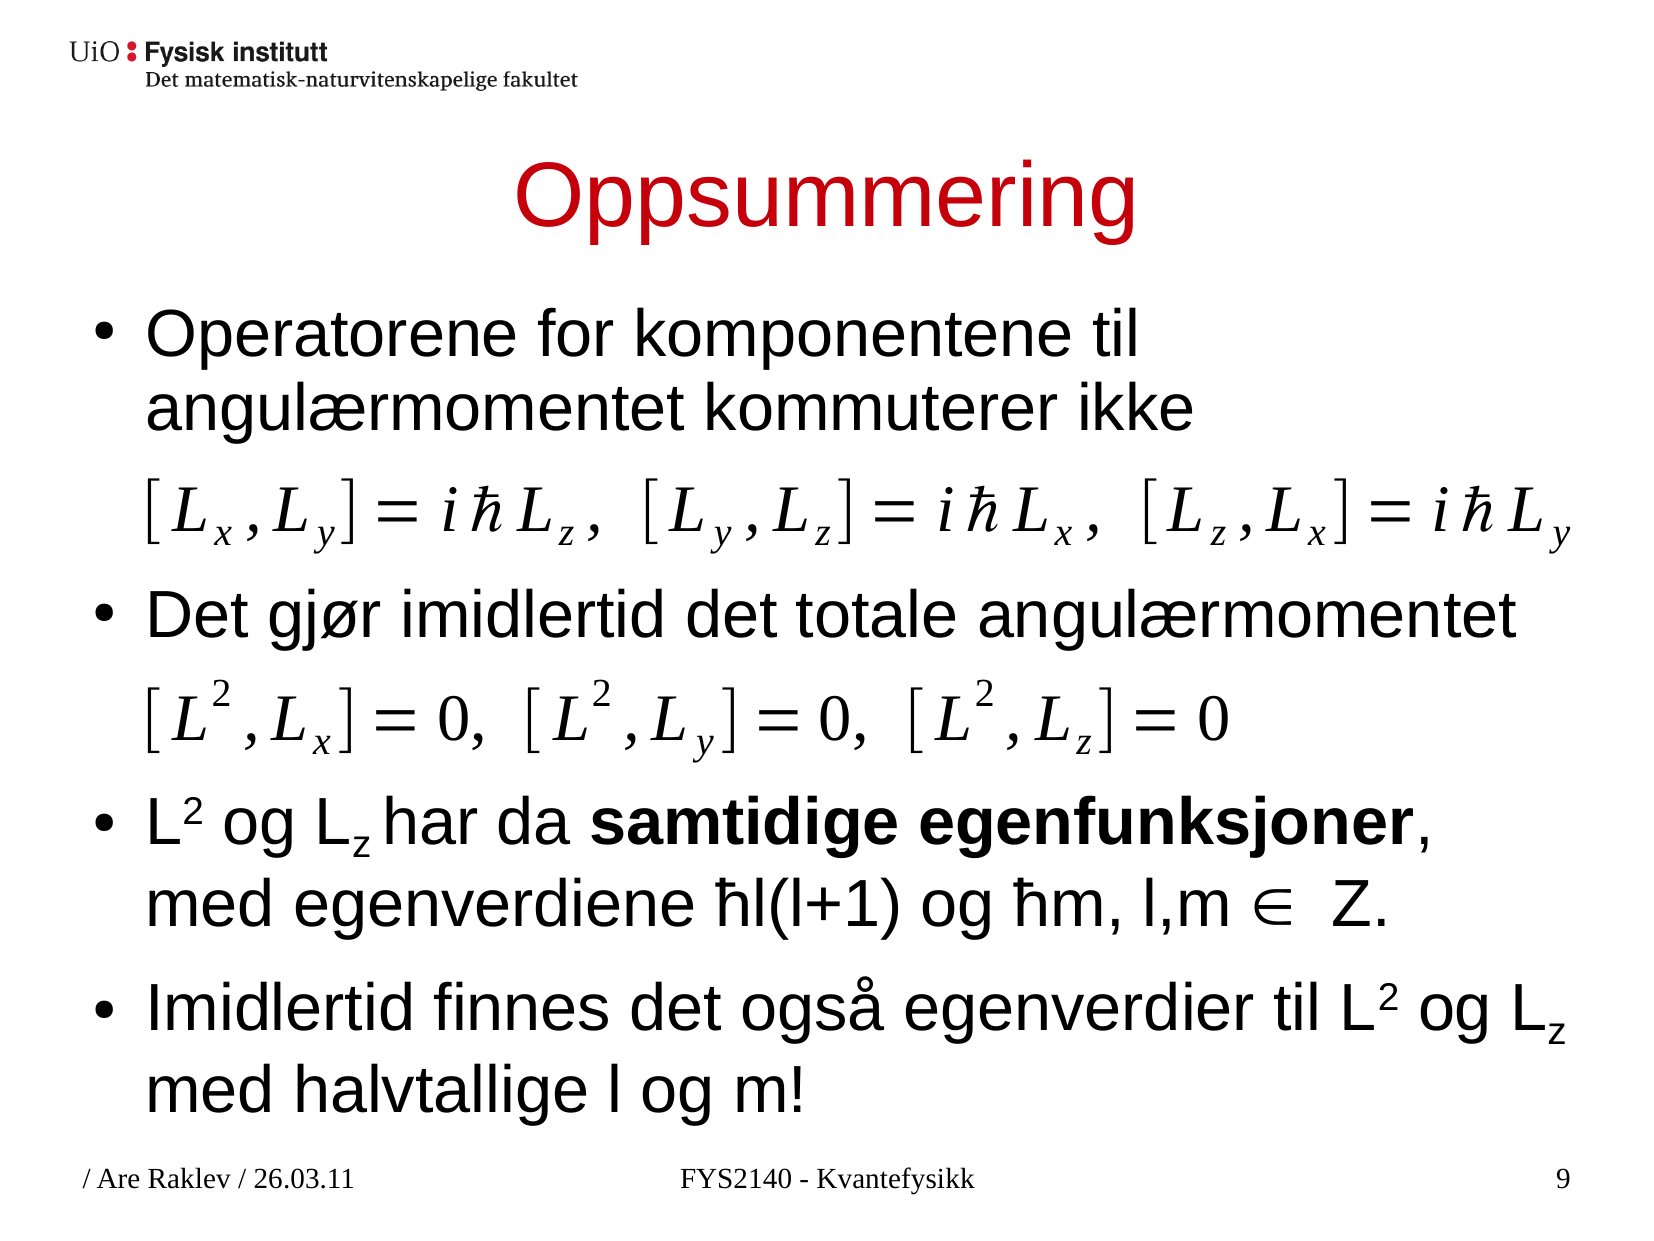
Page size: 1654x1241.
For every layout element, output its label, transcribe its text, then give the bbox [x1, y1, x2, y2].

picture [68, 37, 581, 93]
list Operatorene for komponentene til angulærmomentet kommuterer ikke Det gjør imidlertid det totale angulærmomentet L2 og Lz har da samtidige egenfunksjoner, med egenverdiene ħl(l+1) og ħm, l,m ∈ Z. Imidlertid finnes det også egenverdier til L2 og Lz med halvtallige l og m! [74, 295, 1567, 1132]
chart [138, 670, 1238, 764]
chart [138, 469, 1577, 556]
title Oppsummering [82, 90, 1571, 298]
